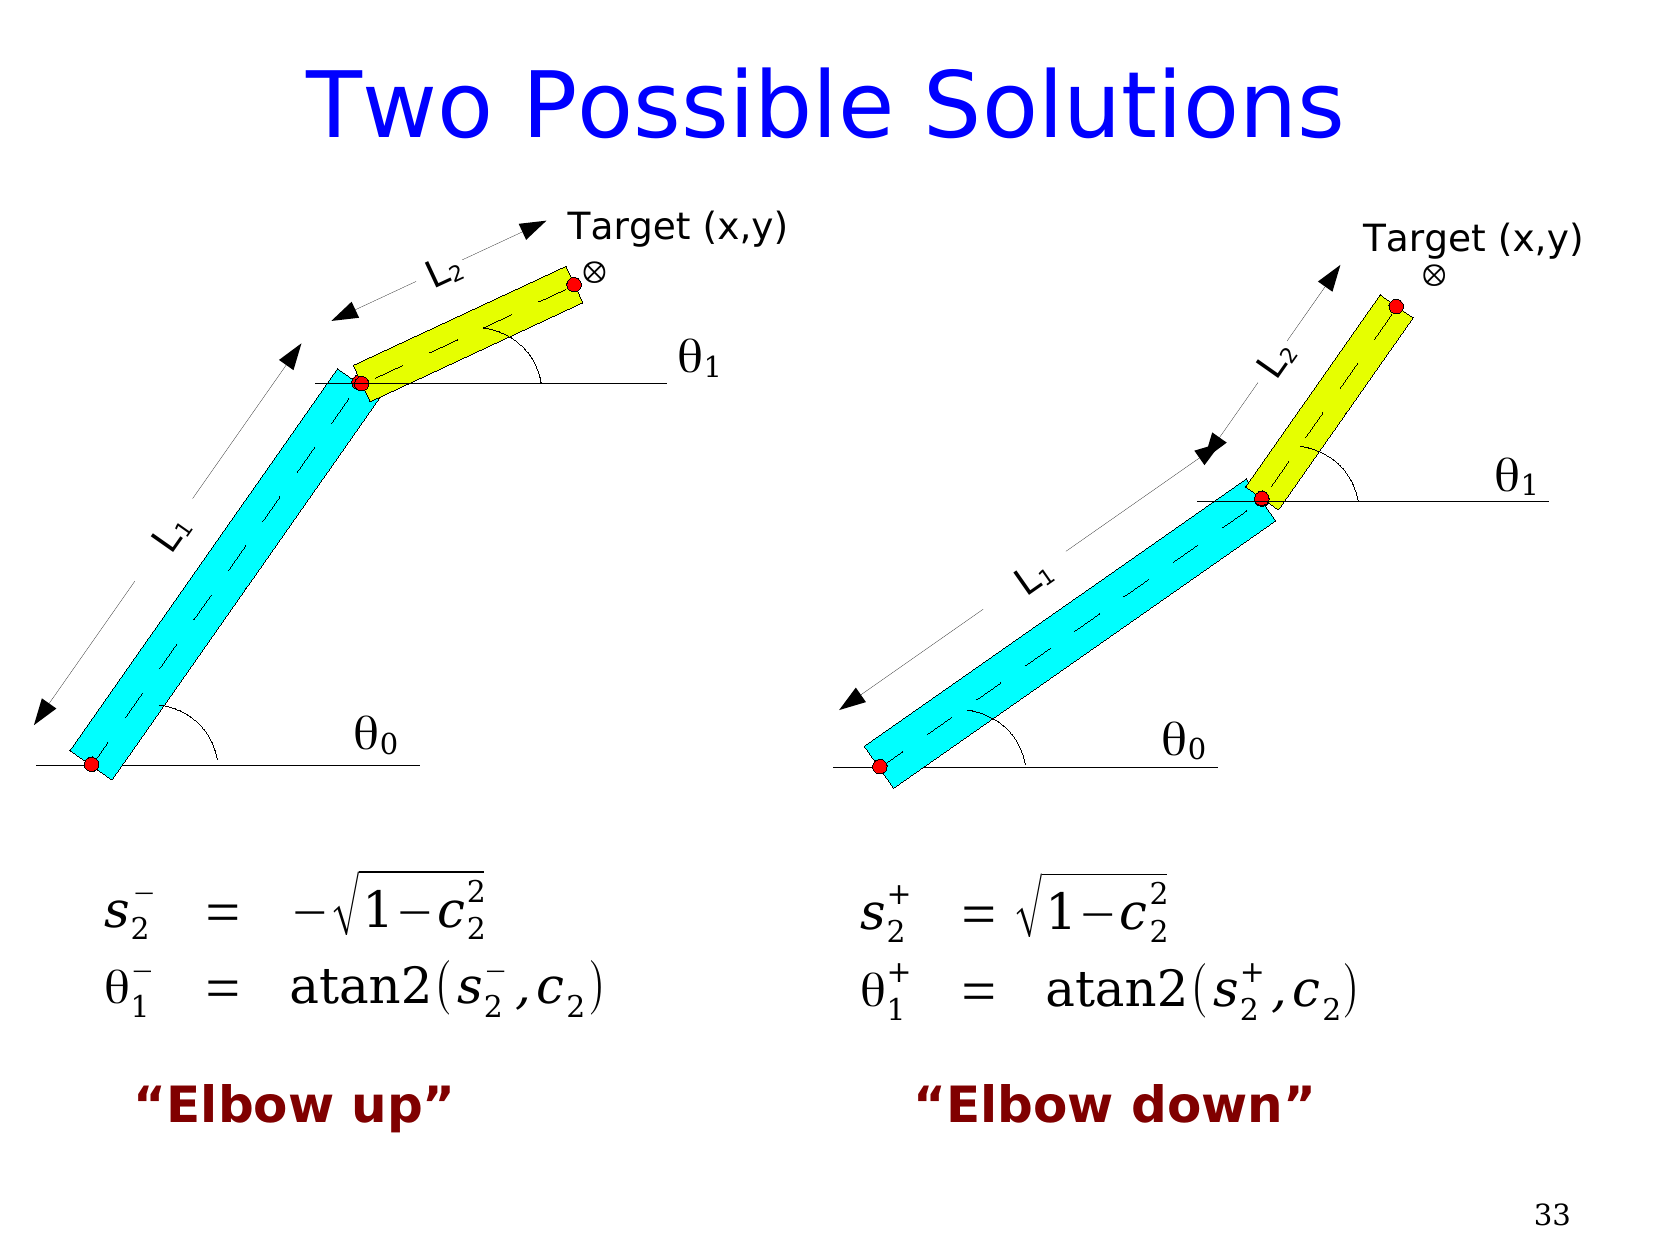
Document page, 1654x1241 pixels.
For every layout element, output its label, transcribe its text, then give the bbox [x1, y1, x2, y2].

title Two Possible Solutions [82, 2, 1571, 210]
text_box L2 [1233, 303, 1338, 410]
text_box [1214, 294, 1414, 501]
text_box Target (x,y)  [1348, 209, 1634, 317]
chart [96, 864, 611, 1024]
text_box “Elbow up” [119, 1068, 531, 1142]
text_box “Elbow down” [898, 1068, 1361, 1143]
text_box [69, 384, 409, 780]
chart [852, 867, 1366, 1027]
text_box L1 [990, 525, 1097, 630]
text_box Target (x,y)  [504, 197, 875, 306]
text_box L2 [401, 223, 505, 322]
text_box [864, 502, 1284, 789]
text_box [327, 266, 583, 383]
text_box L1 [128, 477, 233, 584]
